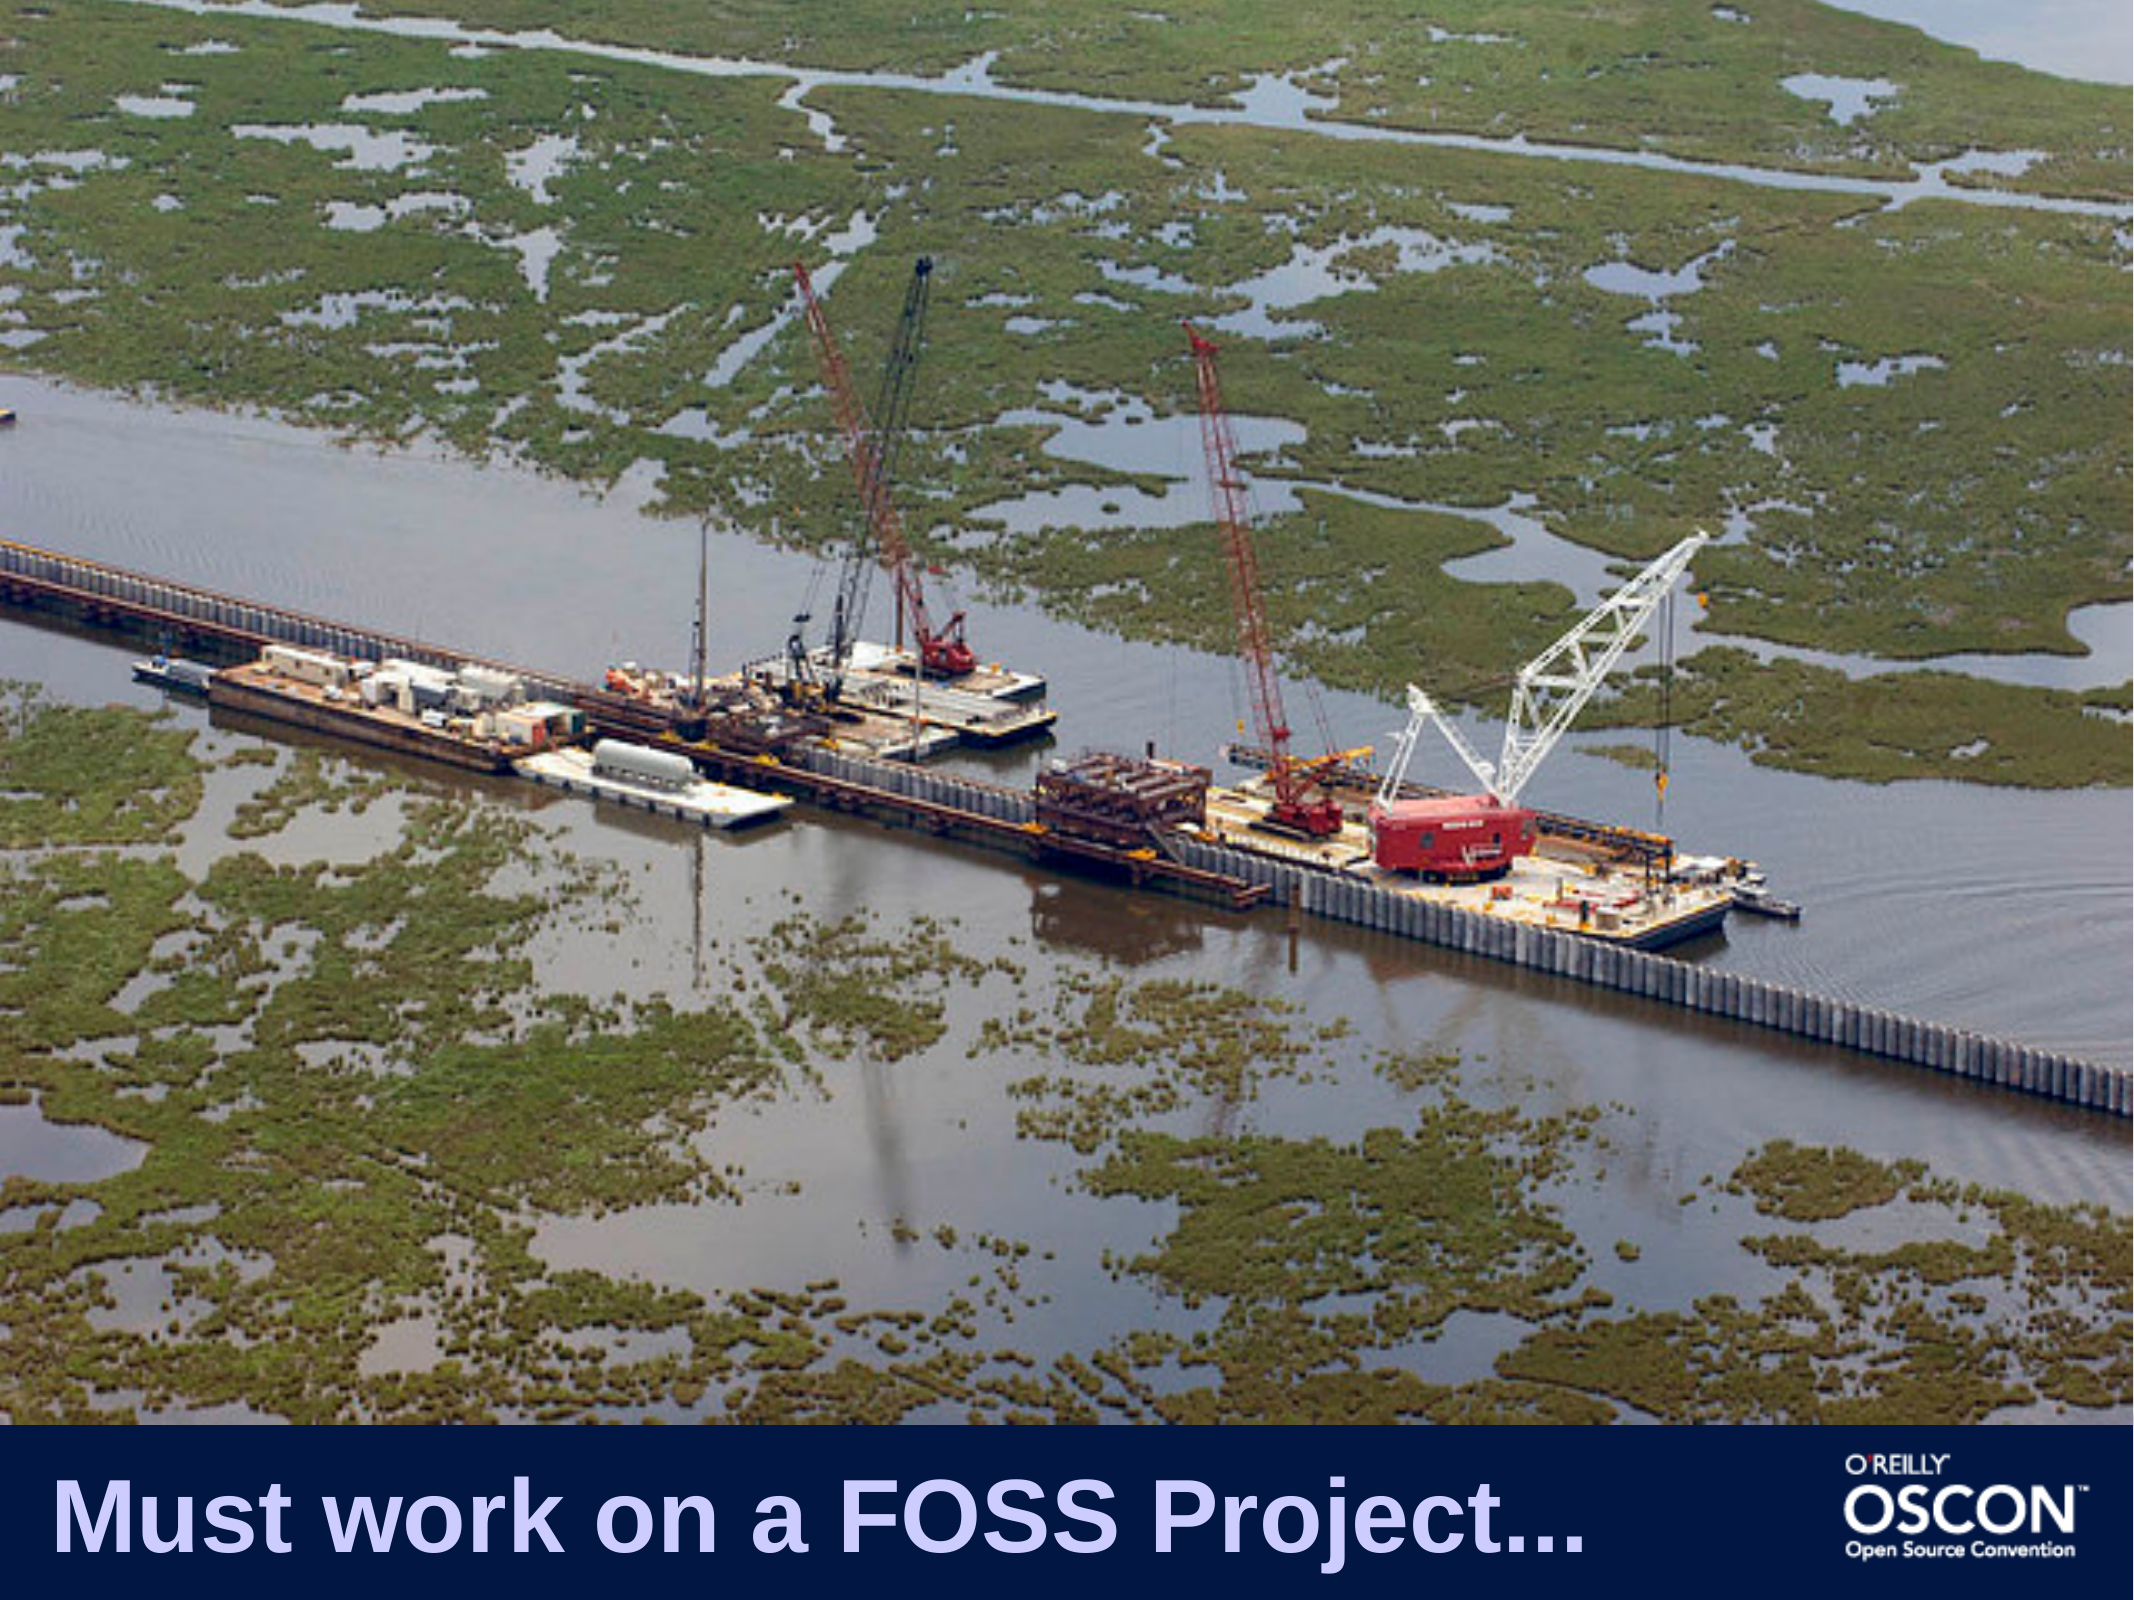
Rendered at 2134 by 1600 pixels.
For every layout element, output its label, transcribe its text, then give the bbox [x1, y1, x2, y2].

title Must work on a FOSS Project... [41, 1432, 2094, 1600]
picture [0, 0, 2134, 1600]
